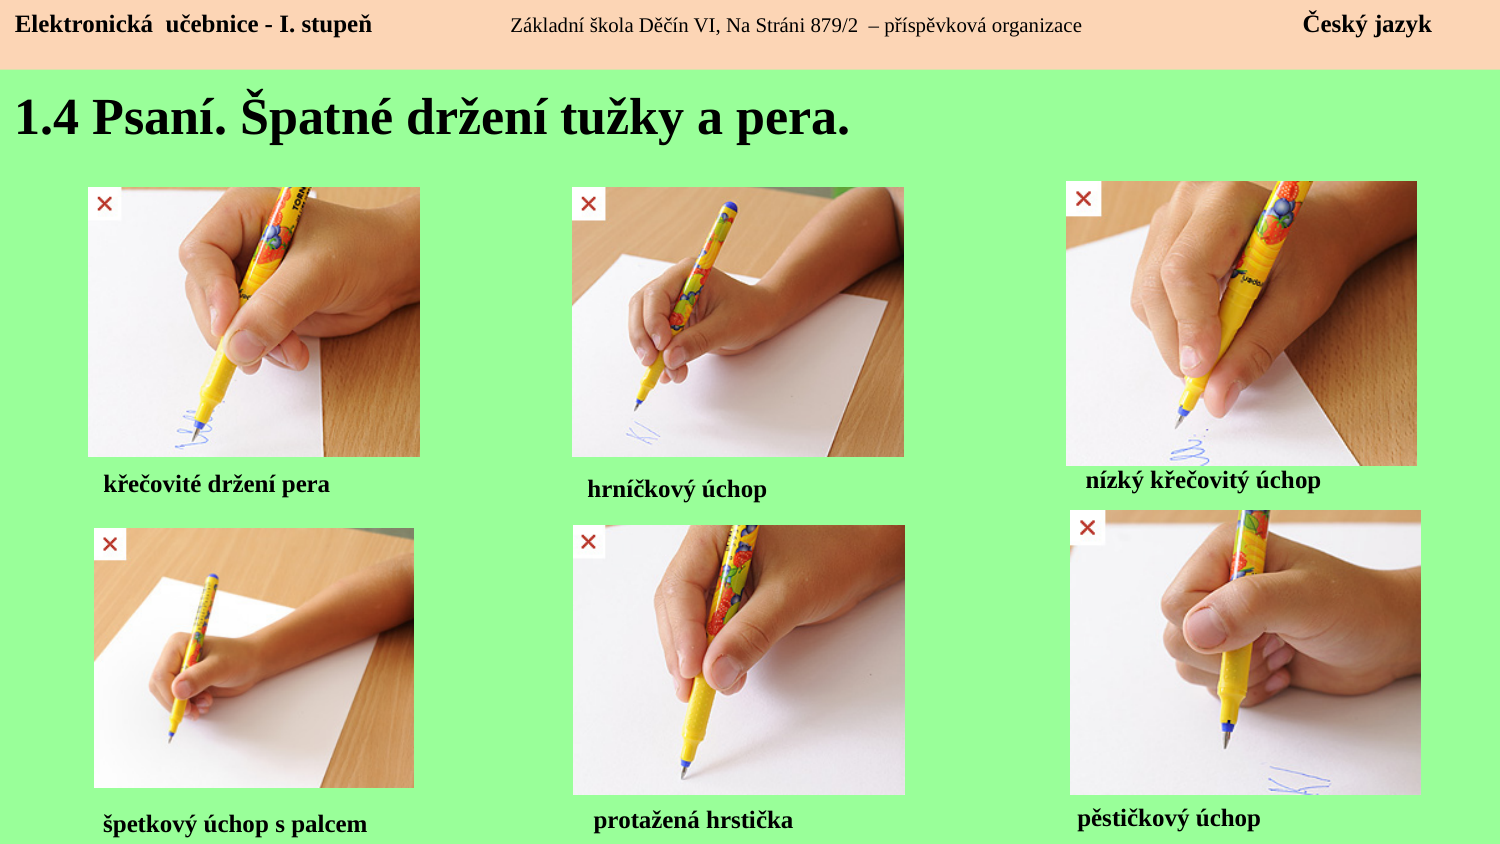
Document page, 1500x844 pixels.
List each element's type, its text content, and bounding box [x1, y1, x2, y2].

picture [573, 525, 905, 795]
picture [88, 187, 420, 457]
picture [1070, 510, 1421, 795]
text_box nízký křečovitý úchop [1070, 456, 1426, 501]
picture [94, 528, 414, 788]
text_box Elektronická učebnice - I. stupeň Základní škola Děčín VI, Na Stráni 879/2 – příspěvková organizace Český jazyk [0, 0, 1500, 70]
text_box protažená hrstička [578, 795, 898, 841]
picture [1066, 181, 1417, 466]
picture [572, 187, 904, 457]
title 1.4 Psaní. Špatné držení tužky a pera. [0, 75, 1471, 173]
text_box hrníčkový úchop [572, 464, 939, 510]
text_box křečovité držení pera [88, 459, 420, 505]
text_box špetkový úchop s palcem [88, 799, 404, 844]
text_box pěstičkový úchop [1062, 794, 1417, 840]
